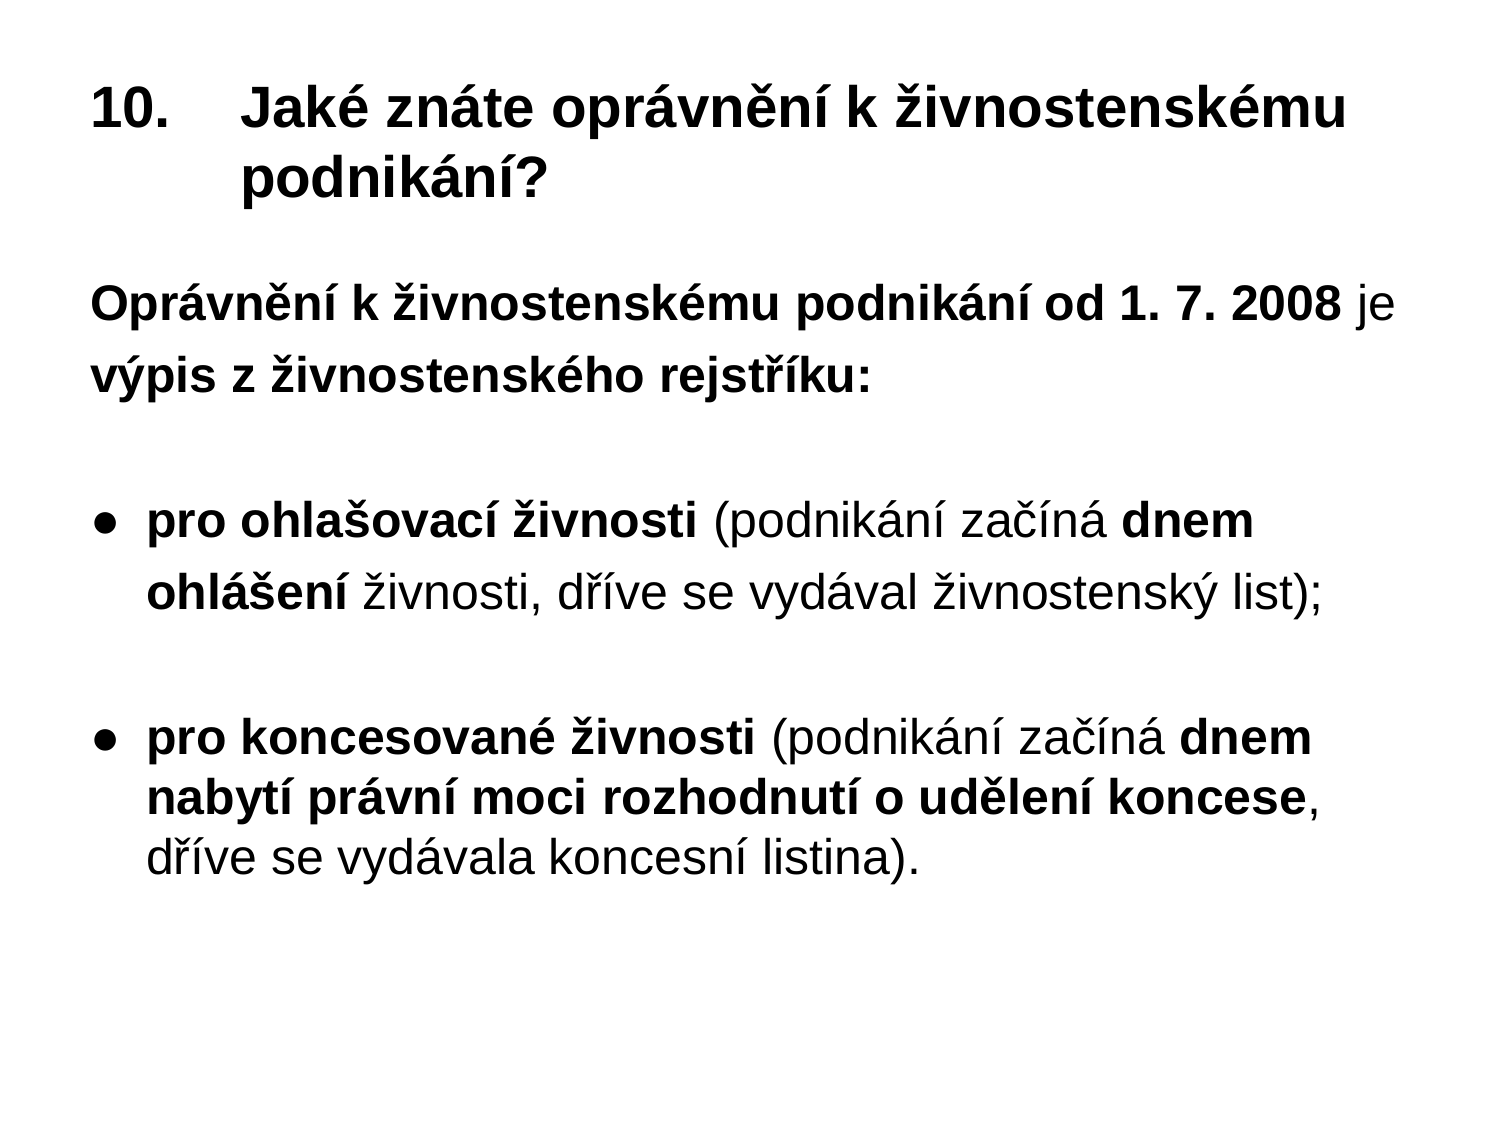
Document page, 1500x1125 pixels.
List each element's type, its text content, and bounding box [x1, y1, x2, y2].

title 10. Jaké znáte oprávnění k živnostenskému podnikání? [75, 45, 1426, 233]
list Oprávnění k živnostenskému podnikání od 1. 7. 2008 je výpis z živnostenského rejstříku: ● pro ohlašovací živnosti (podnikání začíná dnem ohlášení živnosti, dříve se vydával živnostenský list); ● pro koncesované živnosti (podnikání začíná dnem nabytí právní moci rozhodnutí o udělení koncese, dříve se vydávala koncesní listina). [75, 262, 1426, 1125]
